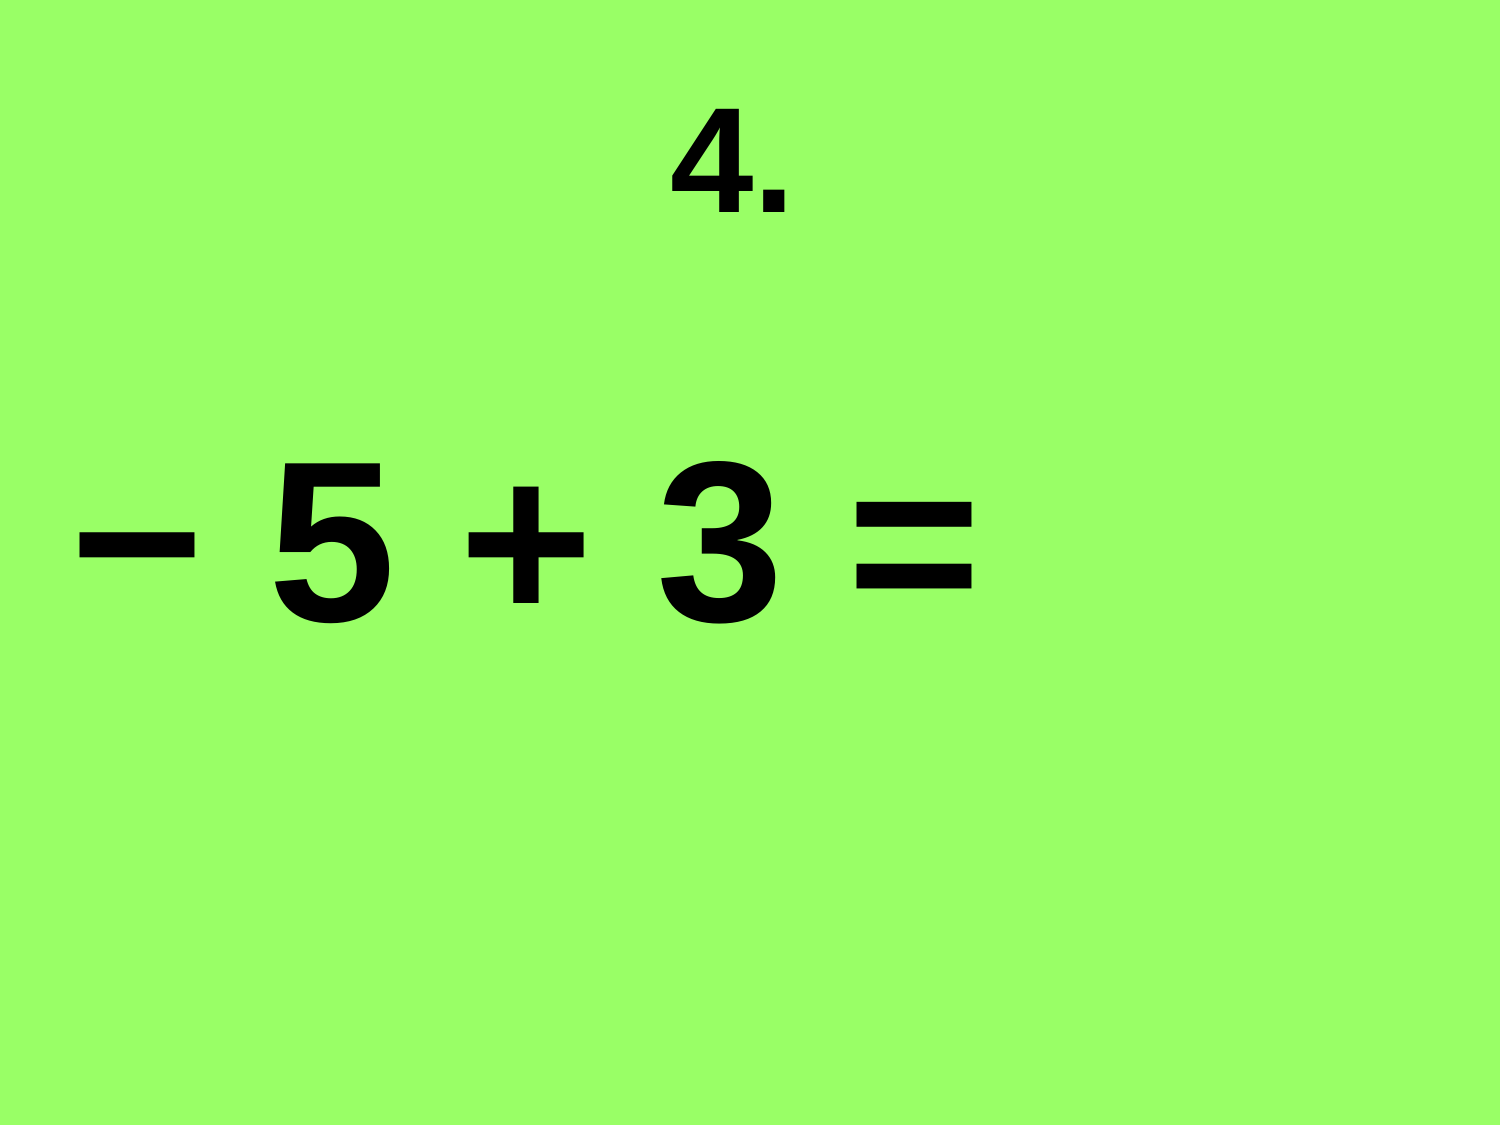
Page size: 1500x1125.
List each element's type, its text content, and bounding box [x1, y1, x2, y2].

title − 5 + 3 = [0, 384, 1376, 675]
text_box 4. [655, 54, 880, 251]
